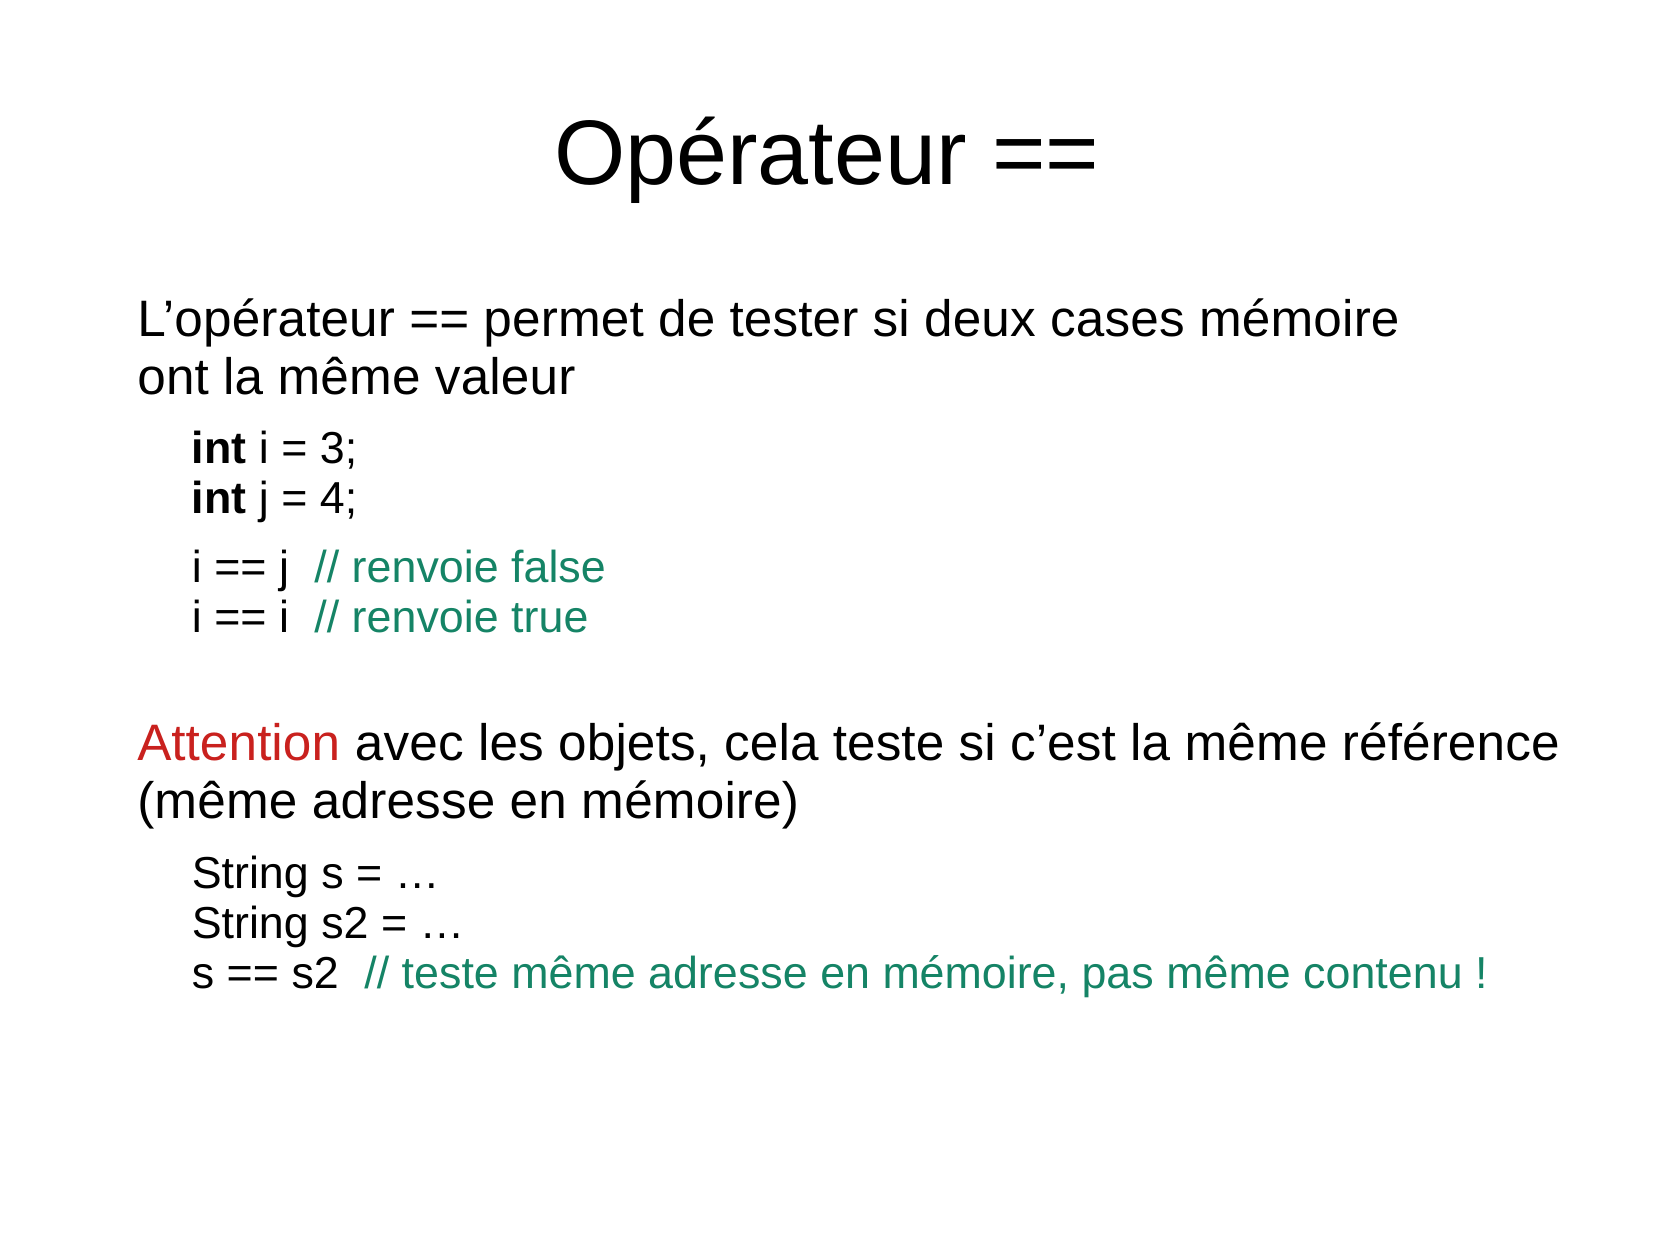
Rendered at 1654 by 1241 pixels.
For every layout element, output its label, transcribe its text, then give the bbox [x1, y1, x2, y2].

list L’opérateur == permet de tester si deux cases mémoire ont la même valeur int i = 3; int j = 4; i == j // renvoie false i == i // renvoie true Attention avec les objets, cela teste si c’est la même référence (même adresse en mémoire) String s = … String s2 = … s == s2 // teste même adresse en mémoire, pas même contenu ! [82, 290, 1571, 1010]
title Opérateur == [82, 49, 1571, 257]
